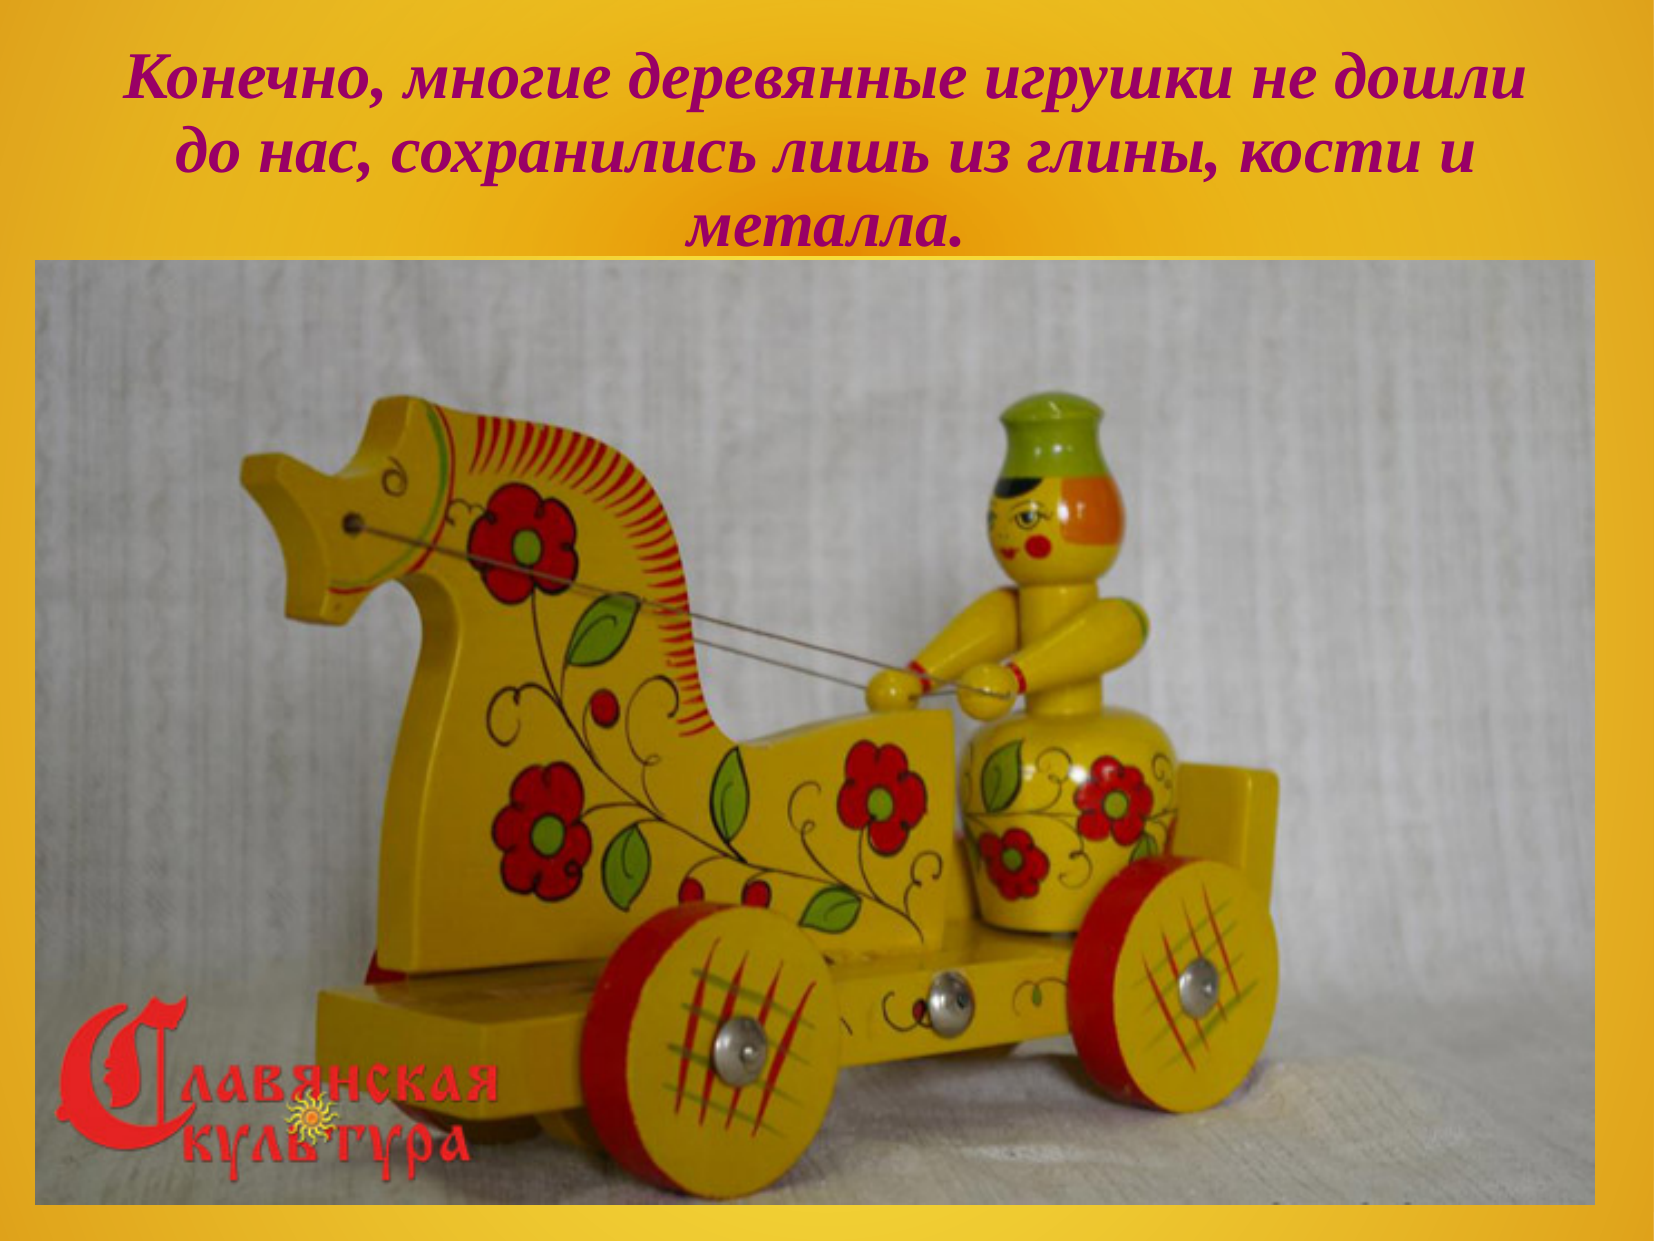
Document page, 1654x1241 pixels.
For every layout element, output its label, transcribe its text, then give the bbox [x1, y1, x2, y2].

title Конечно, многие деревянные игрушки не дошли до нас, сохранились лишь из глины, кости и металла. [82, 38, 1571, 260]
picture [35, 260, 1595, 1205]
